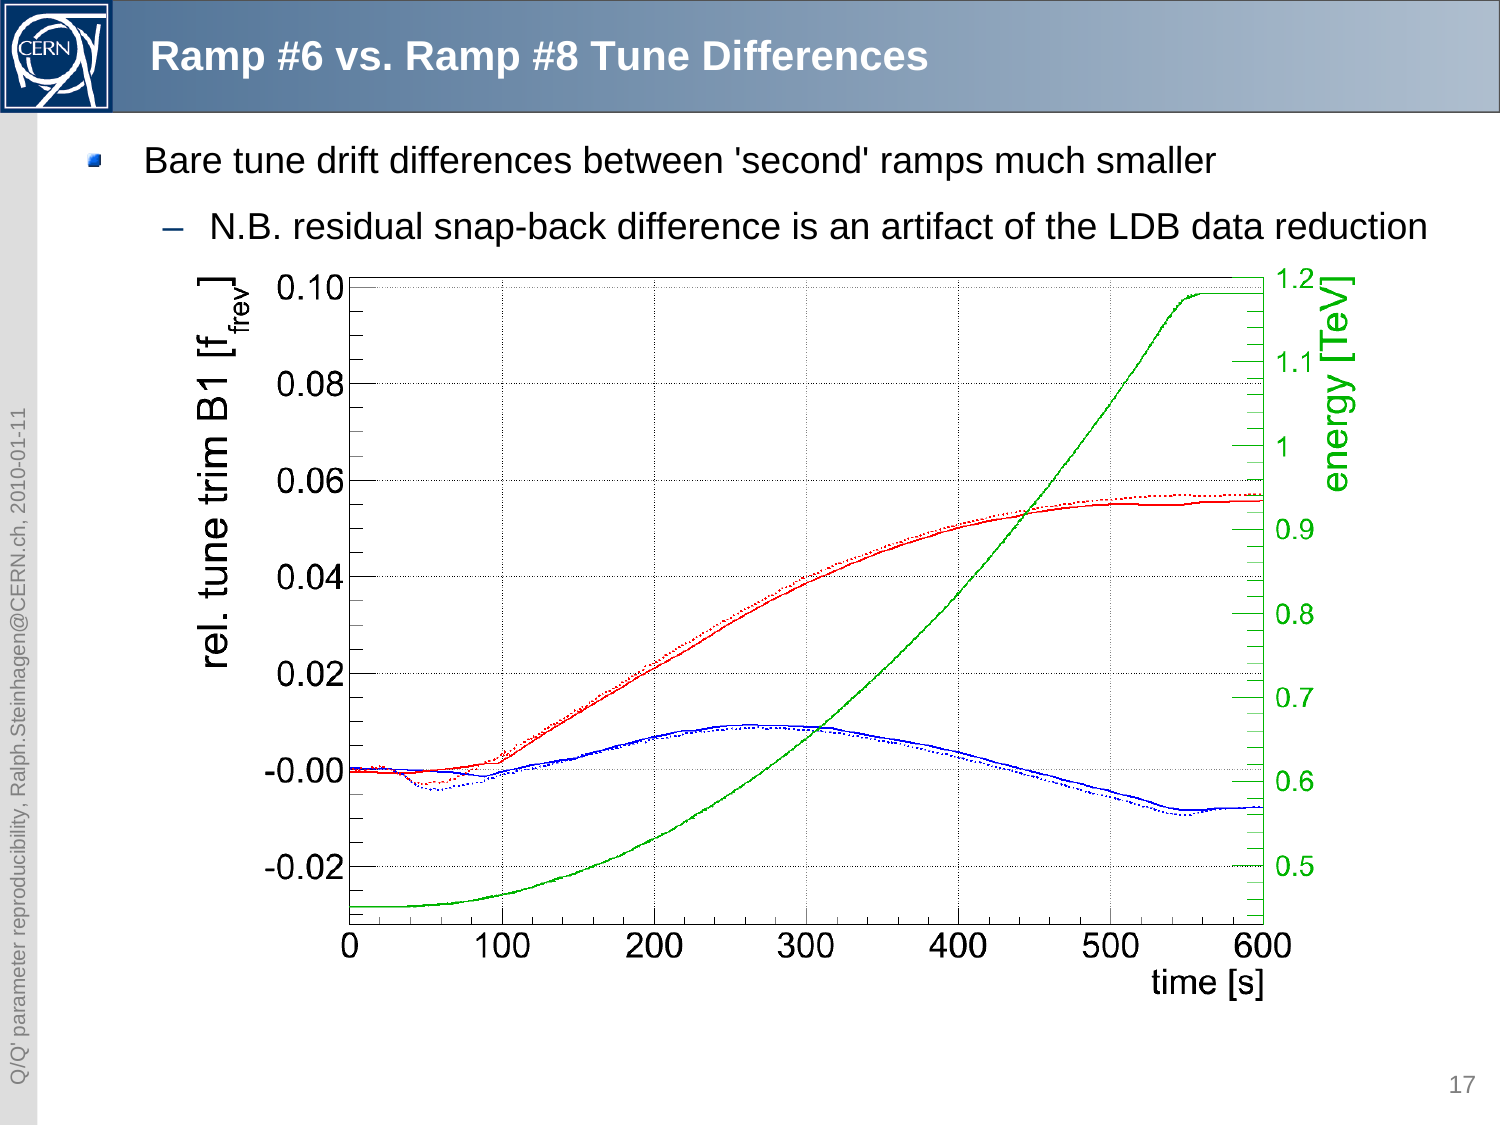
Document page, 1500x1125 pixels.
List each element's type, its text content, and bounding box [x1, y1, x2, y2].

list Bare tune drift differences between 'second' ramps much smaller N.B. residual snap-back difference is an artifact of the LDB data reduction [87, 137, 1438, 1038]
picture [0, 0, 113, 113]
title Ramp #6 vs. Ramp #8 Tune Differences [150, 7, 1201, 106]
picture [181, 262, 1383, 1014]
